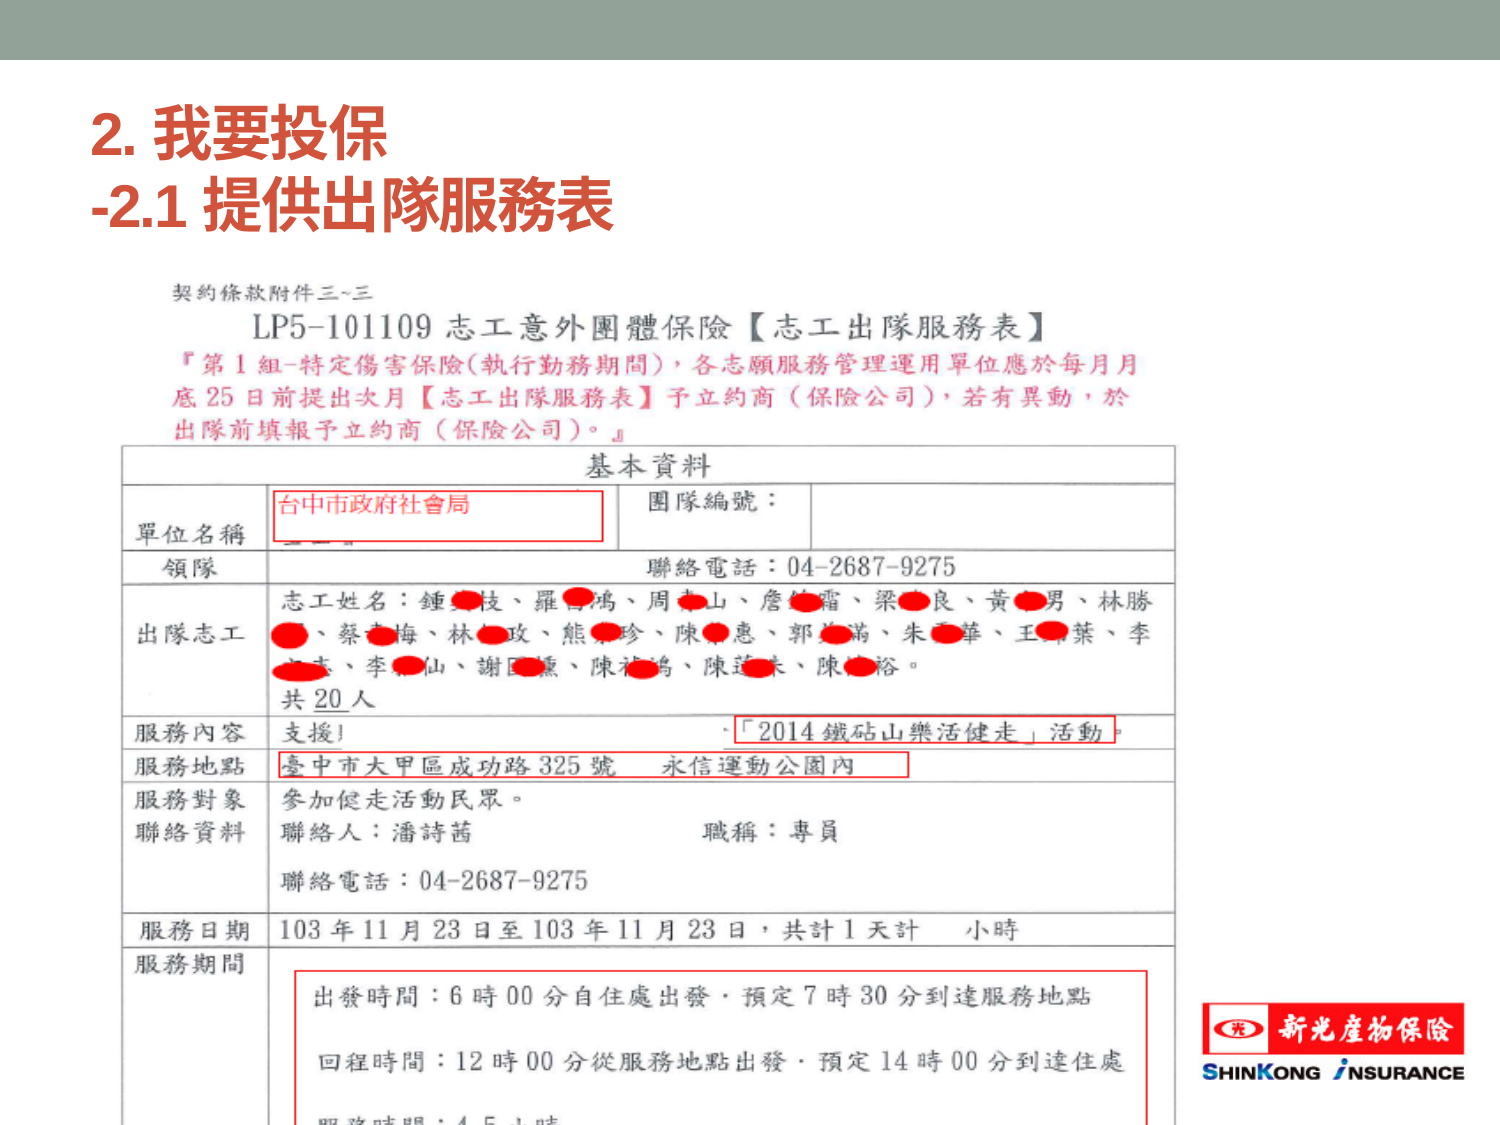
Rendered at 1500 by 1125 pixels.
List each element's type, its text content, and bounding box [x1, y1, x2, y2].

picture [88, 250, 1199, 1125]
title 2.我要投保 -2.1提供出隊服務表 [75, 87, 1426, 251]
